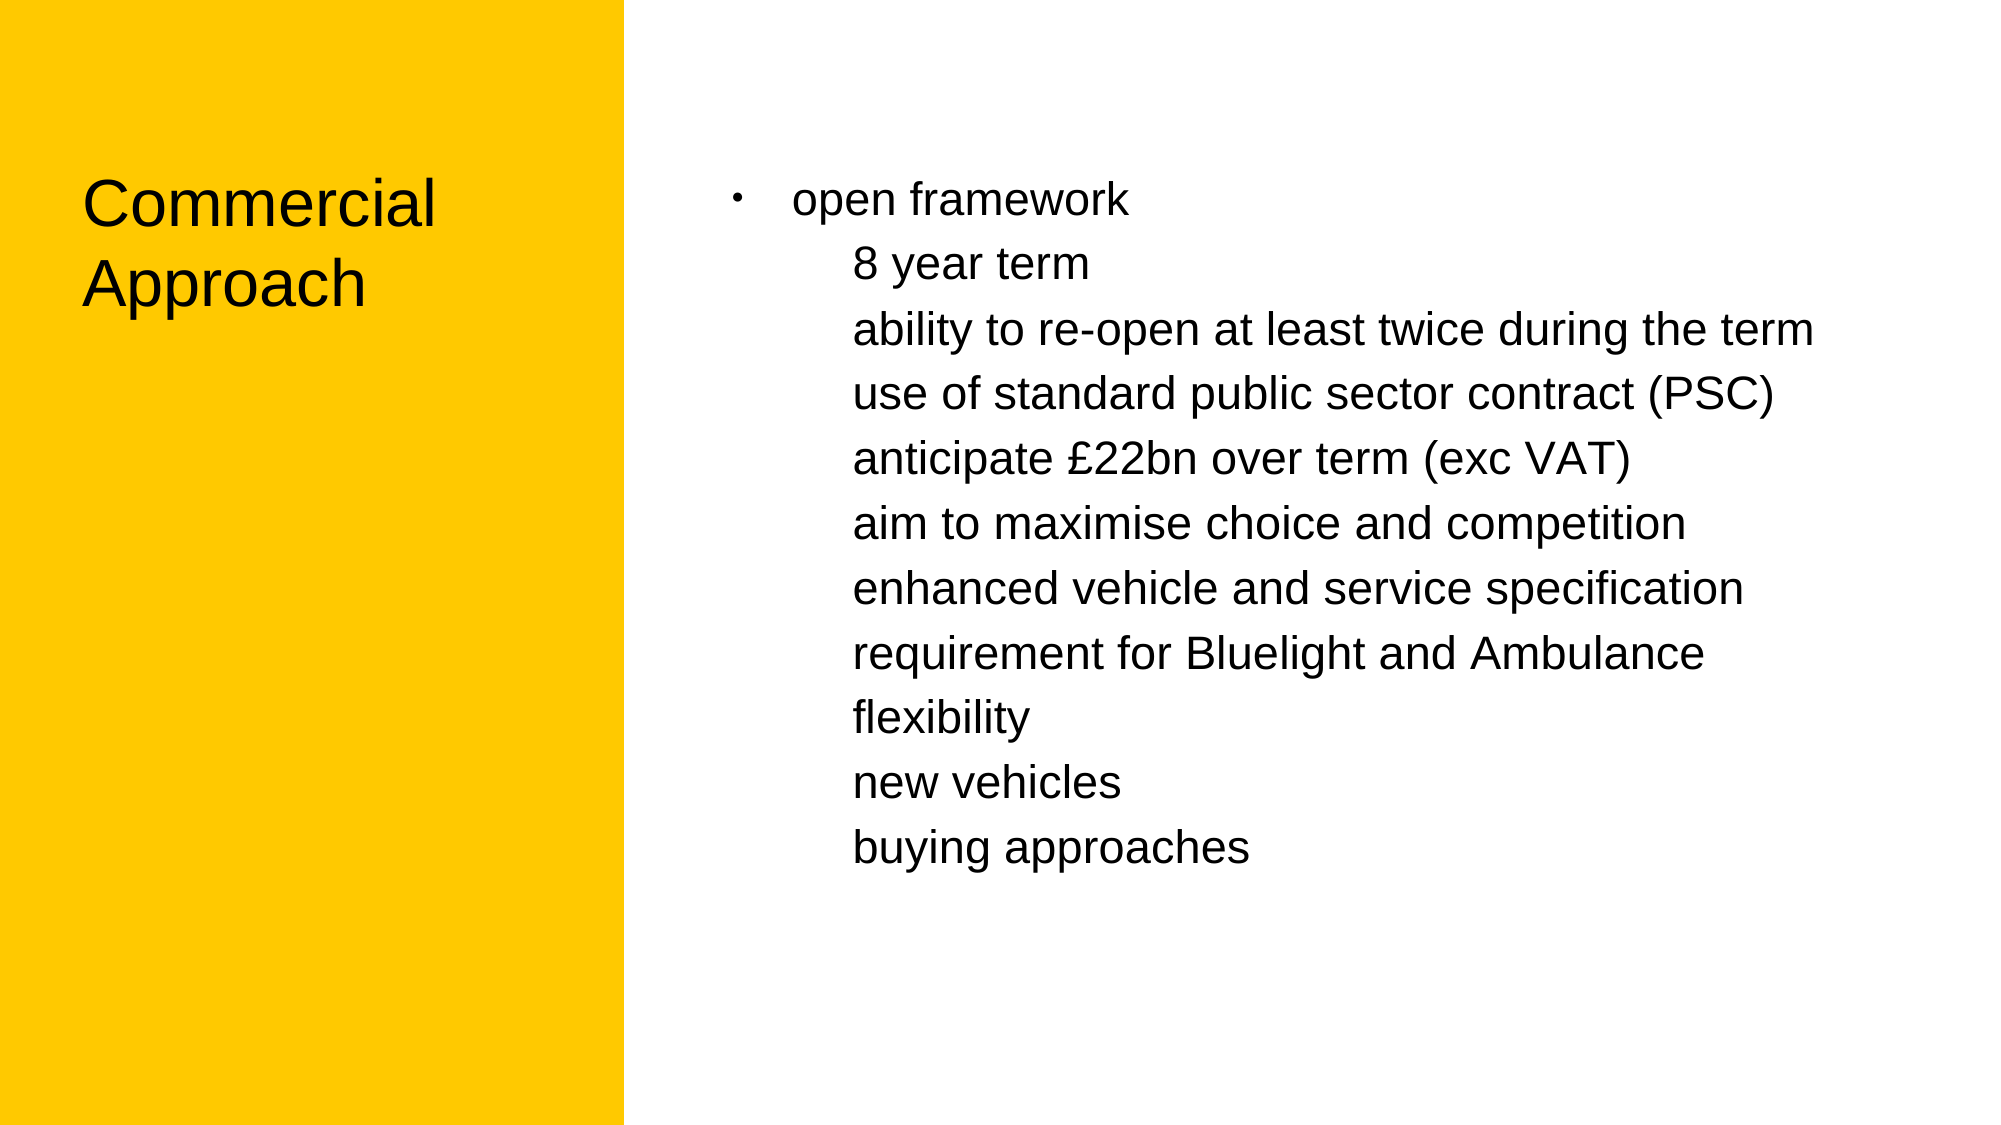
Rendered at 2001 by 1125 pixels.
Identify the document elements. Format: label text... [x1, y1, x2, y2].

text_box Commercial Approach [62, 139, 564, 279]
text_box open framework 8 year term ability to re-open at least twice during the term use of standard public sector contract (PSC) anticipate £22bn over term (exc VAT) aim to maximise choice and competition enhanced vehicle and service specification requirement for Bluelight and Ambulance flexibility new vehicles buying approaches [685, 139, 1876, 935]
